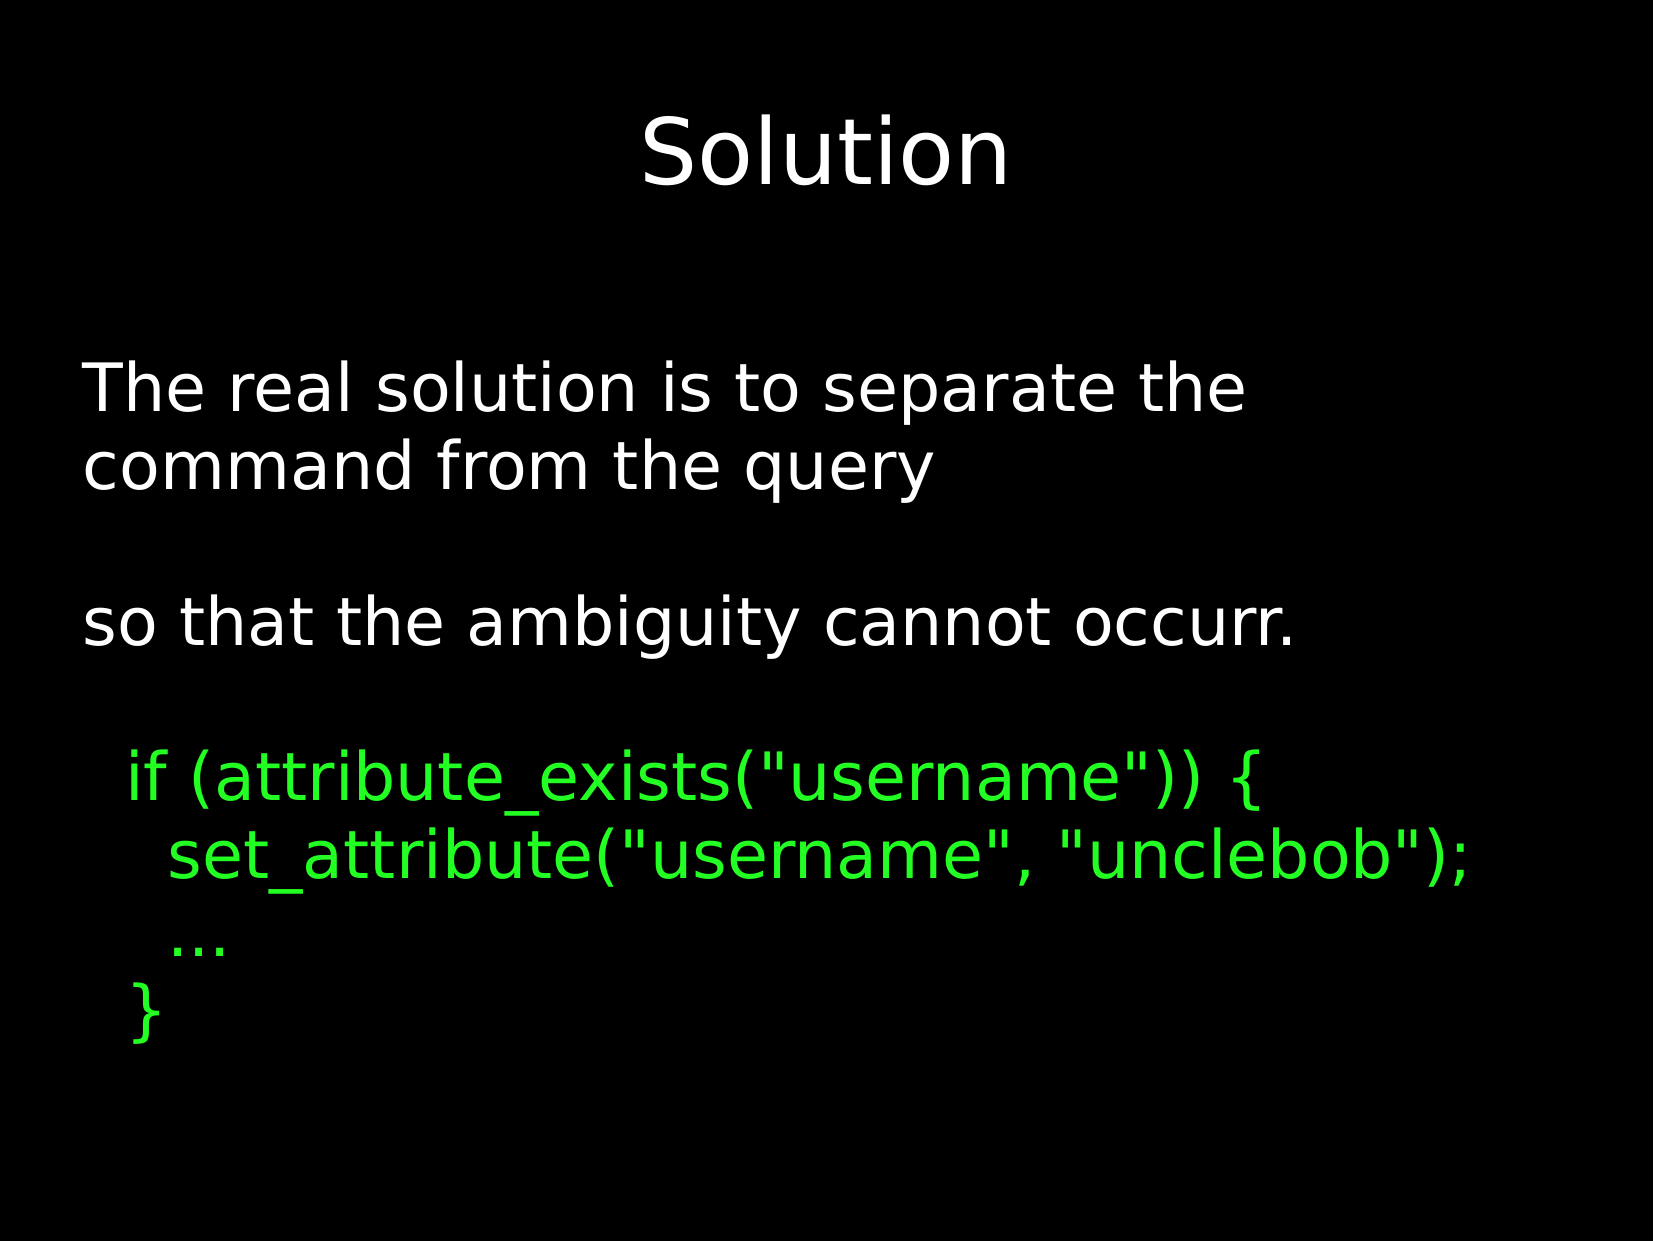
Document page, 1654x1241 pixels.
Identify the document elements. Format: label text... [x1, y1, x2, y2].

subtitle The real solution is to separate the command from the query so that the ambiguity cannot occurr. if (attribute_exists("username")) { set_attribute("username", "unclebob"); ... } [82, 297, 1571, 1102]
title Solution [82, 56, 1571, 250]
